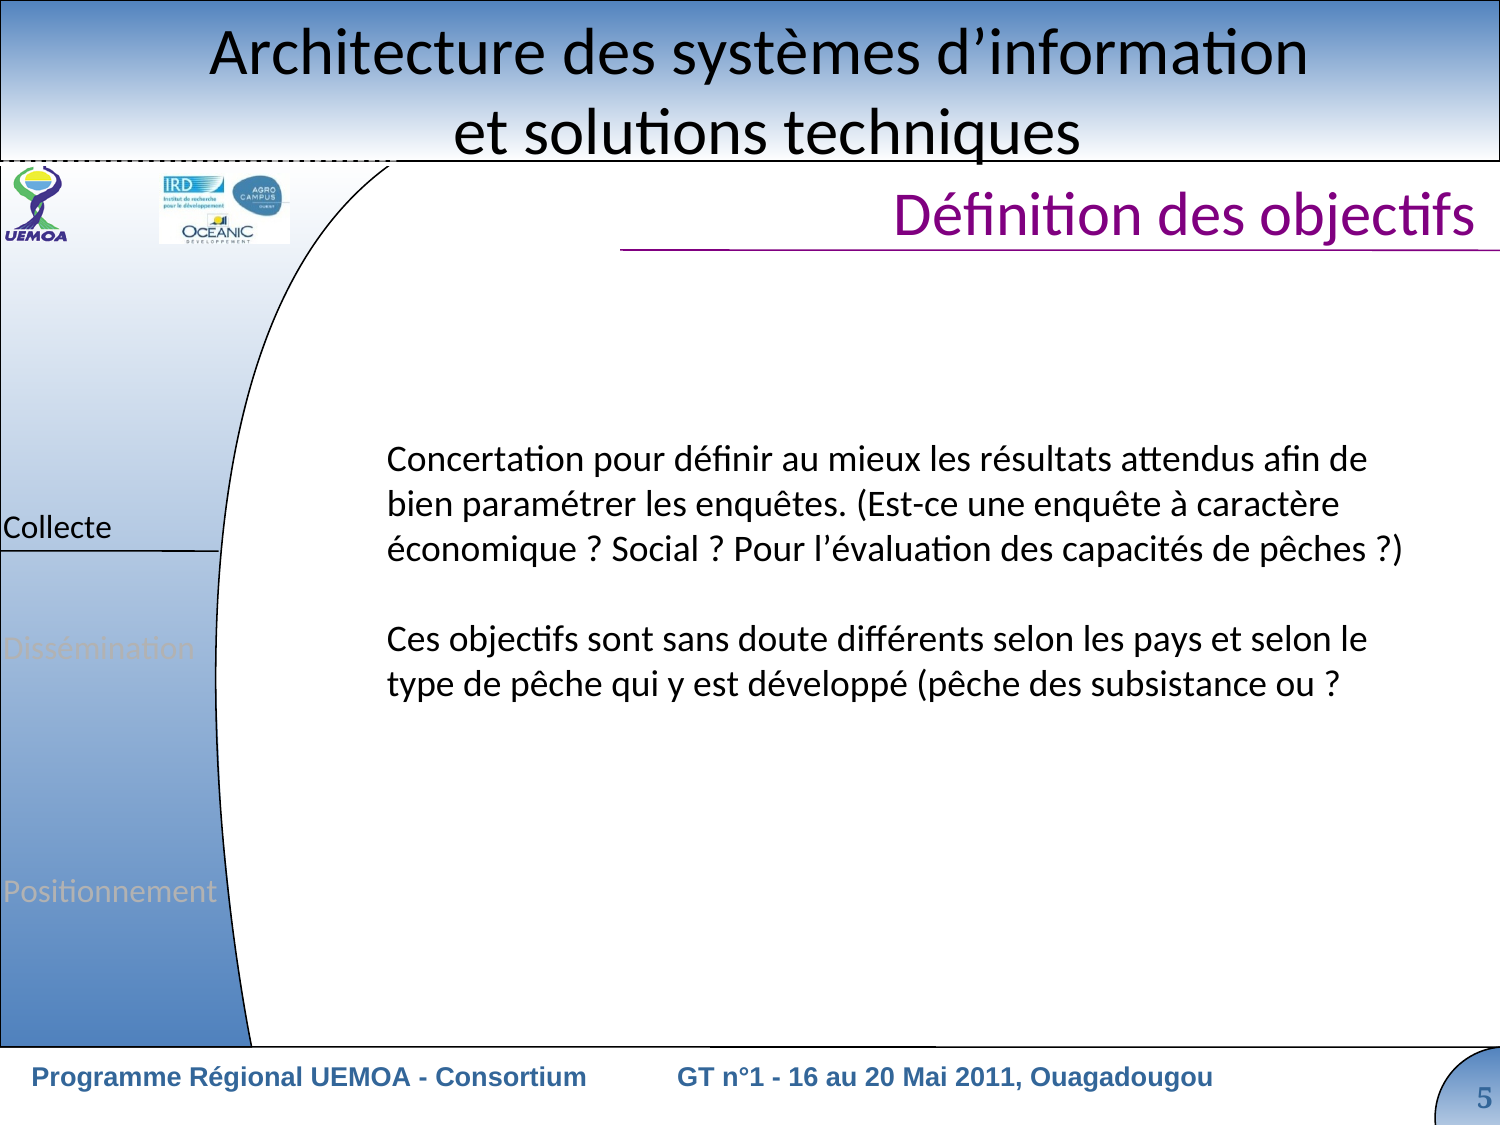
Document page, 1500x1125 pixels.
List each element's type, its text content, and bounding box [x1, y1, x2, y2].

text_box Architecture des systèmes d’information et solutions techniques [53, 0, 1483, 161]
text_box Définition des objectifs [265, 165, 1500, 256]
picture [0, 166, 73, 244]
text_box Concertation pour définir au mieux les résultats attendus afin de bien paramétrer les enquêtes. (Est-ce une enquête à caractère économique ? Social ? Pour l’évaluation des capacités de pêches ?) Ces objectifs sont sans doute différents selon les pays et selon le type de pêche qui y est développé (pêche des subsistance ou ? [372, 381, 1436, 826]
text_box Collecte Dissémination Positionnement [0, 497, 314, 1039]
picture [159, 173, 265, 244]
